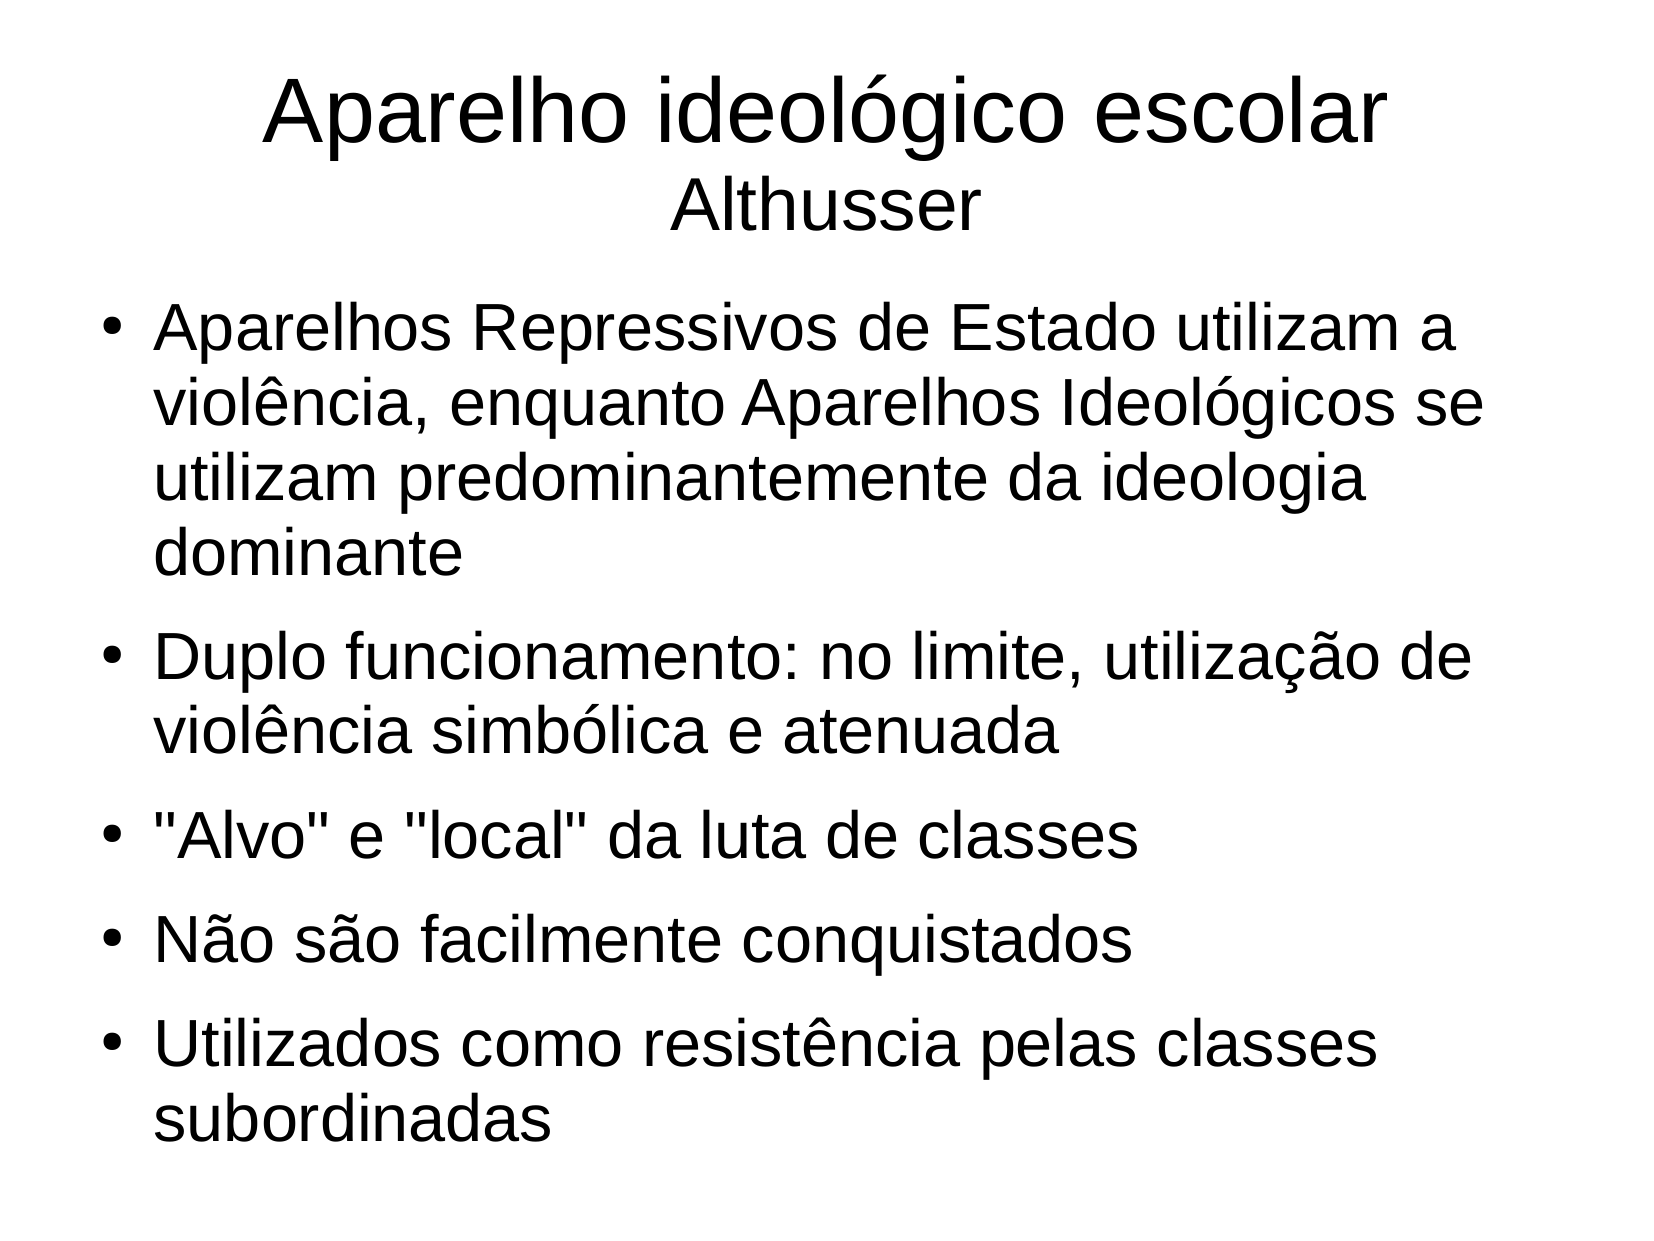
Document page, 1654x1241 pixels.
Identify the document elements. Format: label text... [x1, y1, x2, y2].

title Aparelho ideológico escolar Althusser [82, 49, 1571, 257]
list Aparelhos Repressivos de Estado utilizam a violência, enquanto Aparelhos Ideológicos se utilizam predominantemente da ideologia dominante Duplo funcionamento: no limite, utilização de violência simbólica e atenuada "Alvo" e "local" da luta de classes Não são facilmente conquistados Utilizados como resistência pelas classes subordinadas [82, 290, 1571, 1157]
